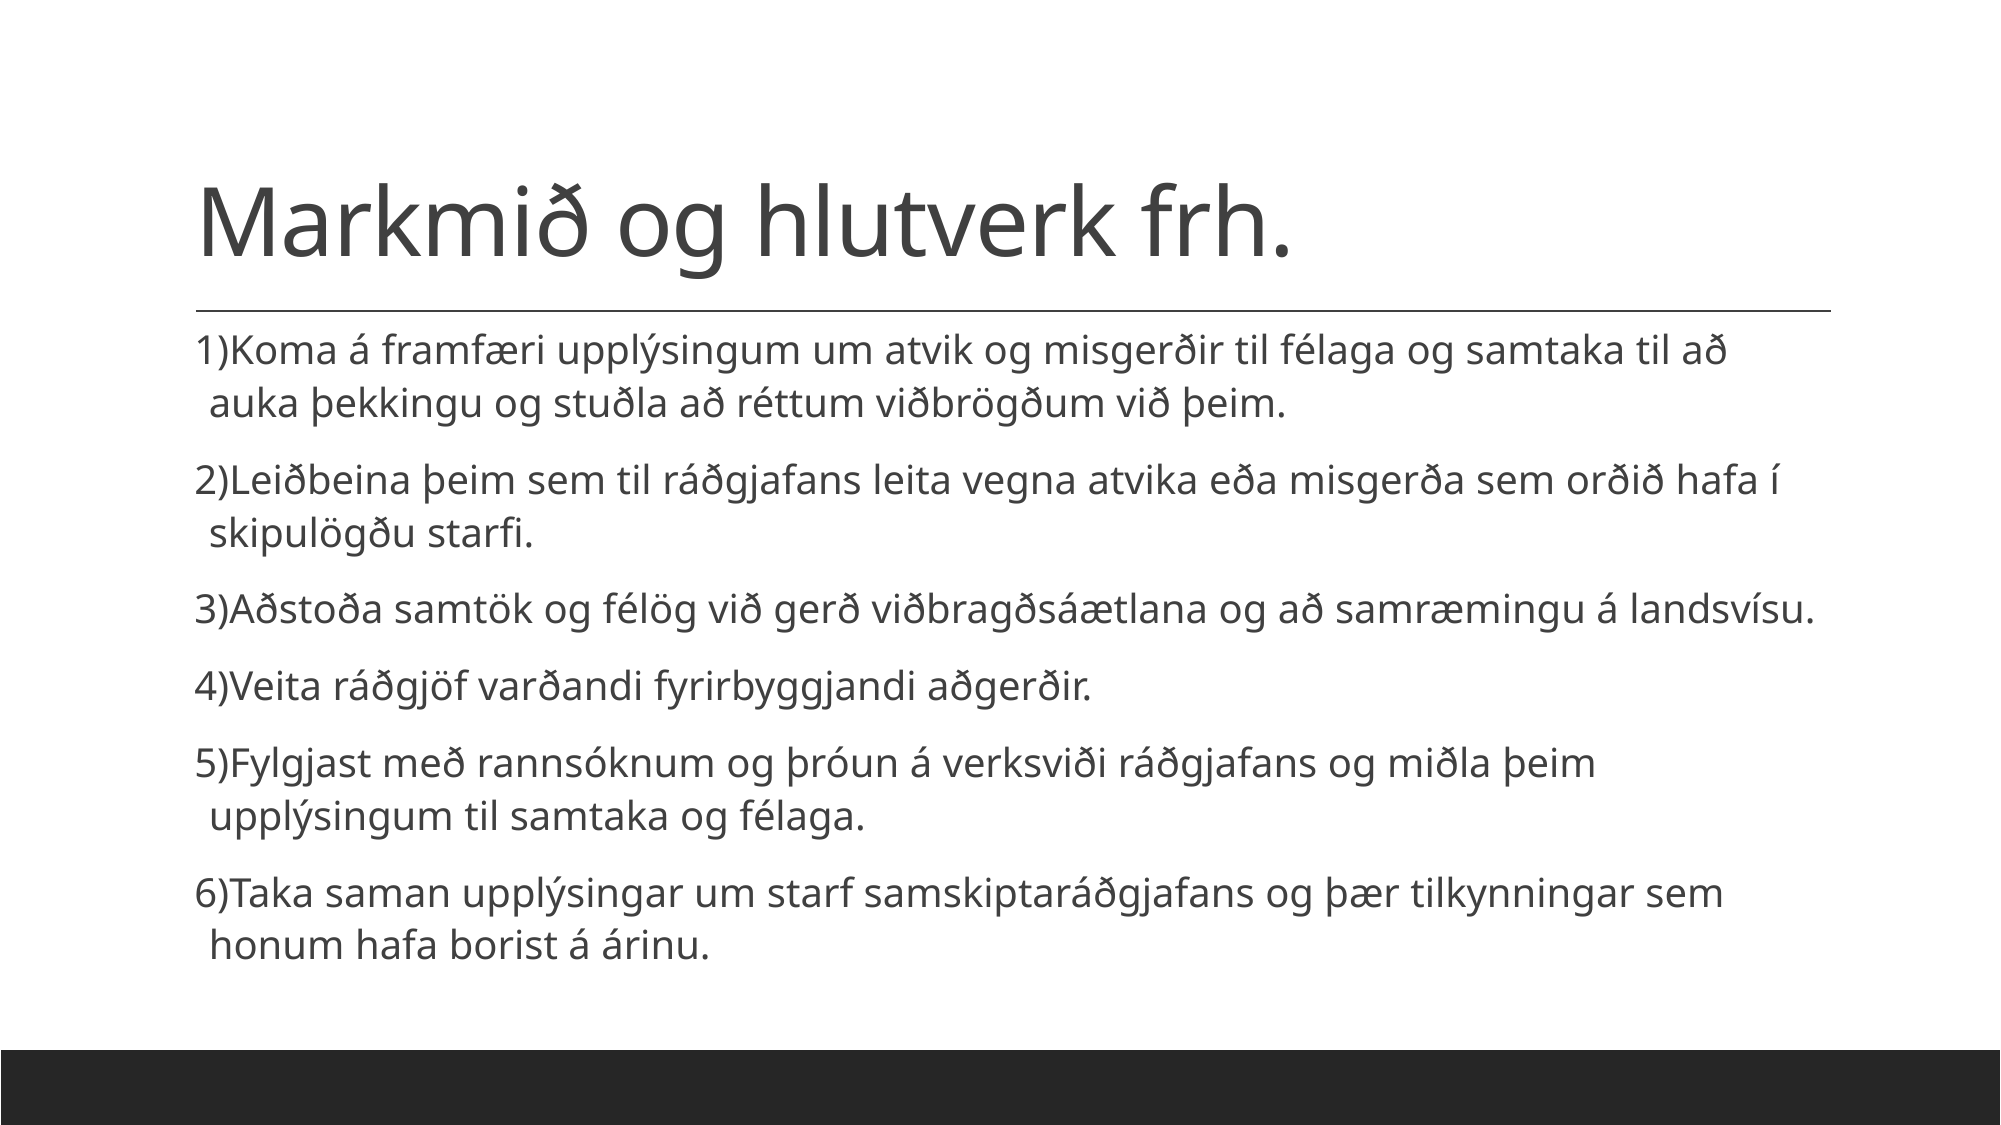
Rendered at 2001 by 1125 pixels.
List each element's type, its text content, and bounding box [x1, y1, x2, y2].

title Markmið og hlutverk frh. [180, 47, 1831, 286]
list 1)Koma á framfæri upplýsingum um atvik og misgerðir til félaga og samtaka til að auka þekkingu og stuðla að réttum viðbrögðum við þeim. 2)Leiðbeina þeim sem til ráðgjafans leita vegna atvika eða misgerða sem orðið hafa í skipulögðu starfi. 3)Aðstoða samtök og félög við gerð viðbragðsáætlana og að samræmingu á landsvísu. 4)Veita ráðgjöf varðandi fyrirbyggjandi aðgerðir. 5)Fylgjast með rannsóknum og þróun á verksviði ráðgjafans og miðla þeim upplýsingum til samtaka og félaga. 6)Taka saman upplýsingar um starf samskiptaráðgjafans og þær tilkynningar sem honum hafa borist á árinu. [180, 312, 1831, 1026]
